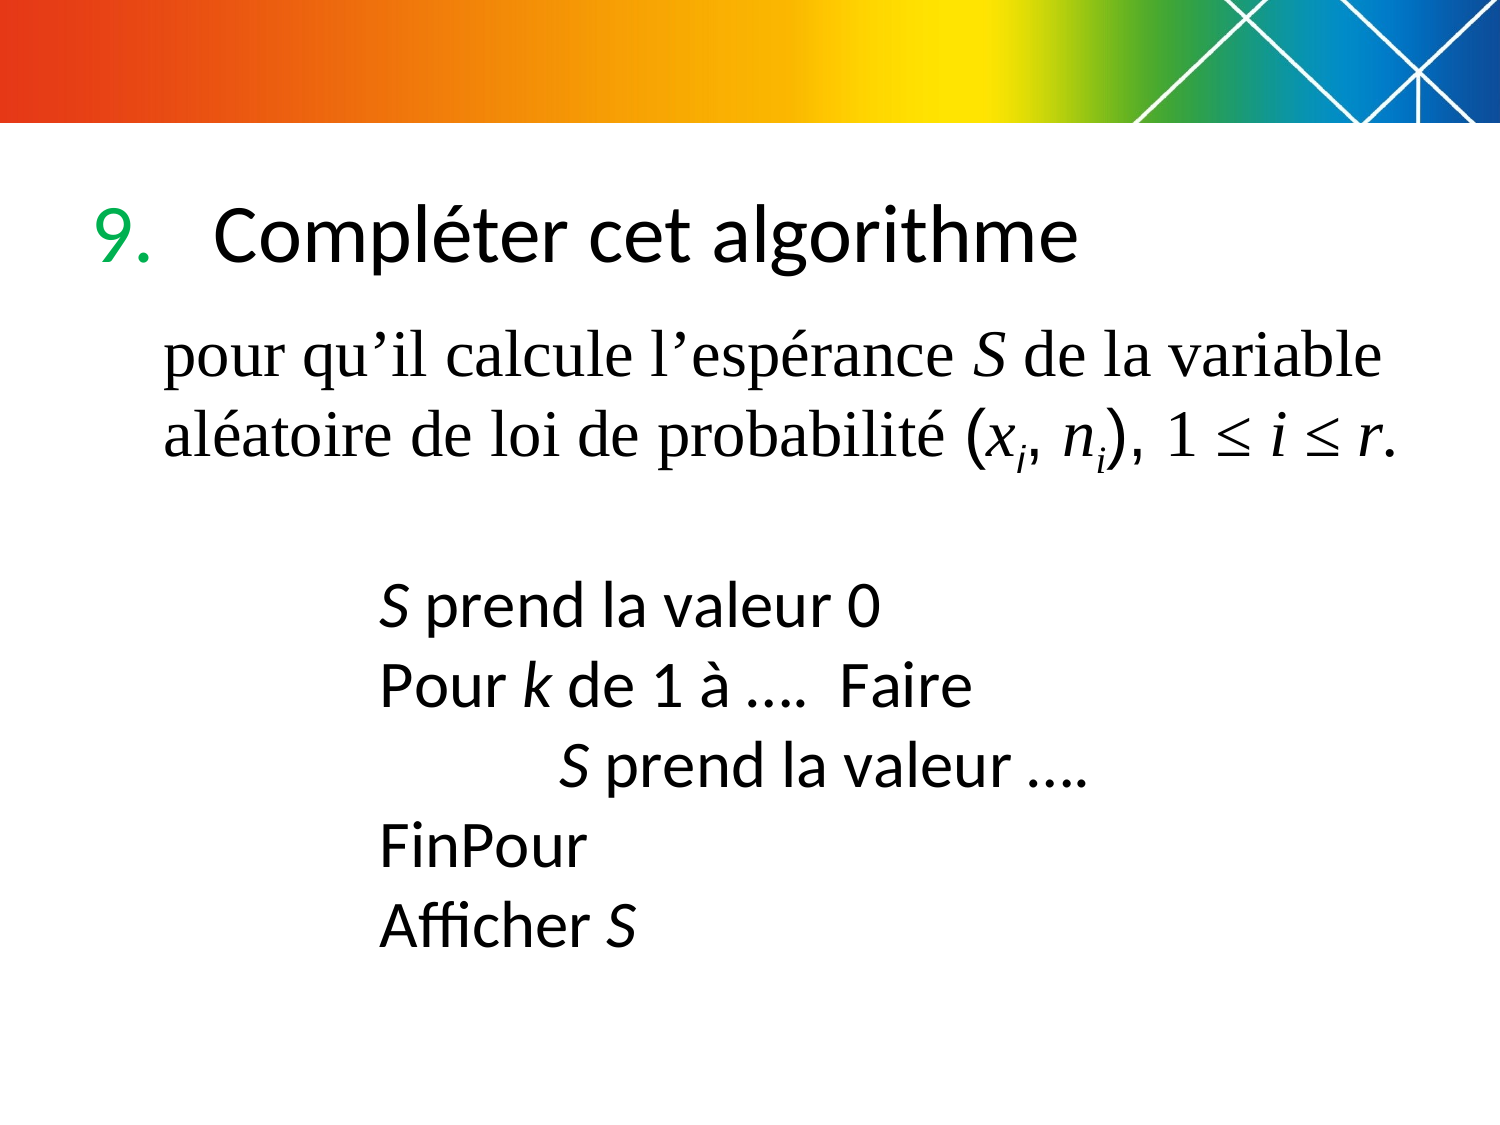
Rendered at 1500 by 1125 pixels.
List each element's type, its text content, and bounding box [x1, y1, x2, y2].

title Compléter cet algorithme [76, 171, 1427, 302]
picture [0, 0, 1359, 123]
picture [1340, 0, 1500, 123]
text_box pour qu’il calcule l’espérance S de la variable aléatoire de loi de probabilité (xi, ni), 1 ≤ i ≤ r. S prend la valeur 0 Pour k de 1 à …. Faire S prend la valeur …. FinPour Afficher S [64, 302, 1459, 1049]
